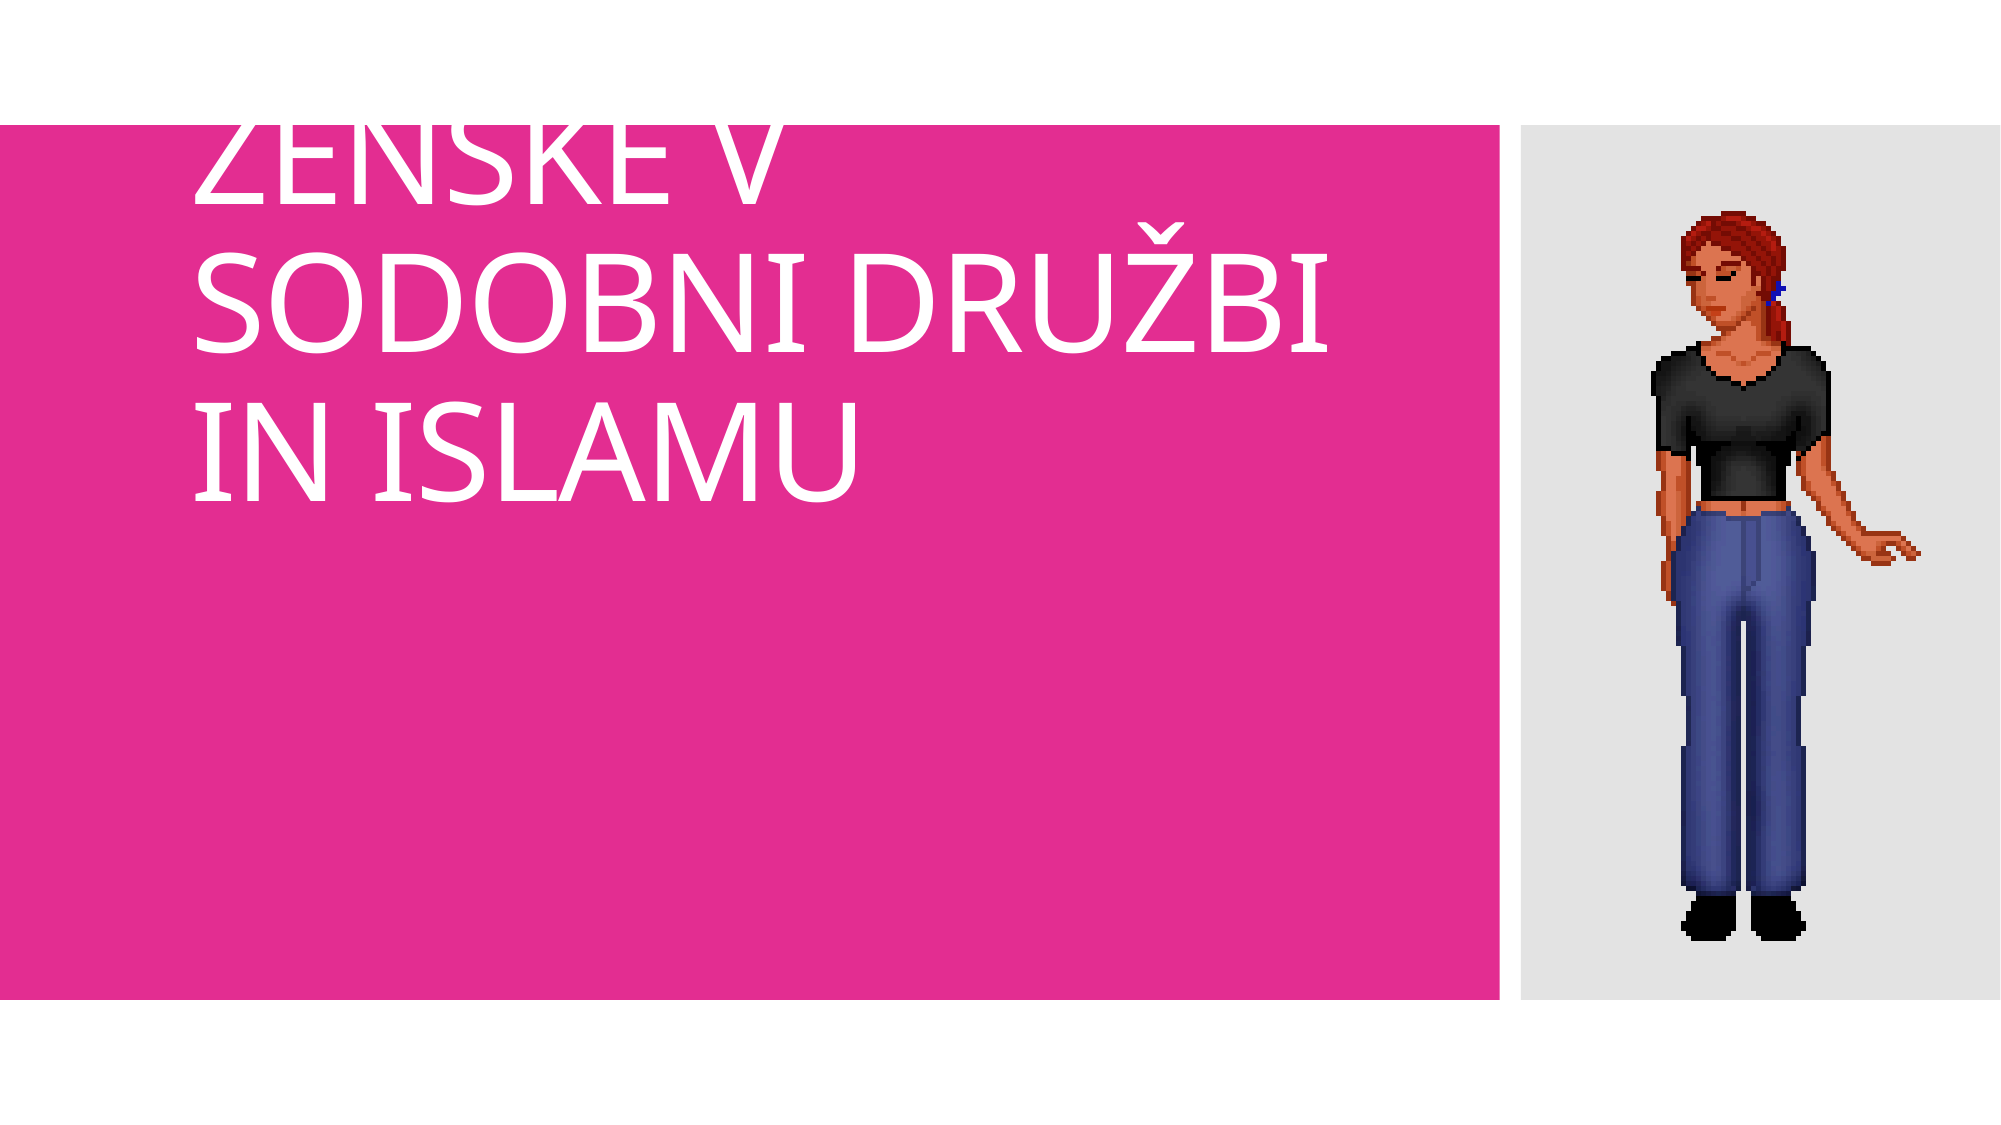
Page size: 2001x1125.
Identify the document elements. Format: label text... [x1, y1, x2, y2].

title ŽENSKE V SODOBNI DRUŽBI IN ISLAMU [175, 213, 1376, 539]
picture [1536, 166, 1981, 1006]
